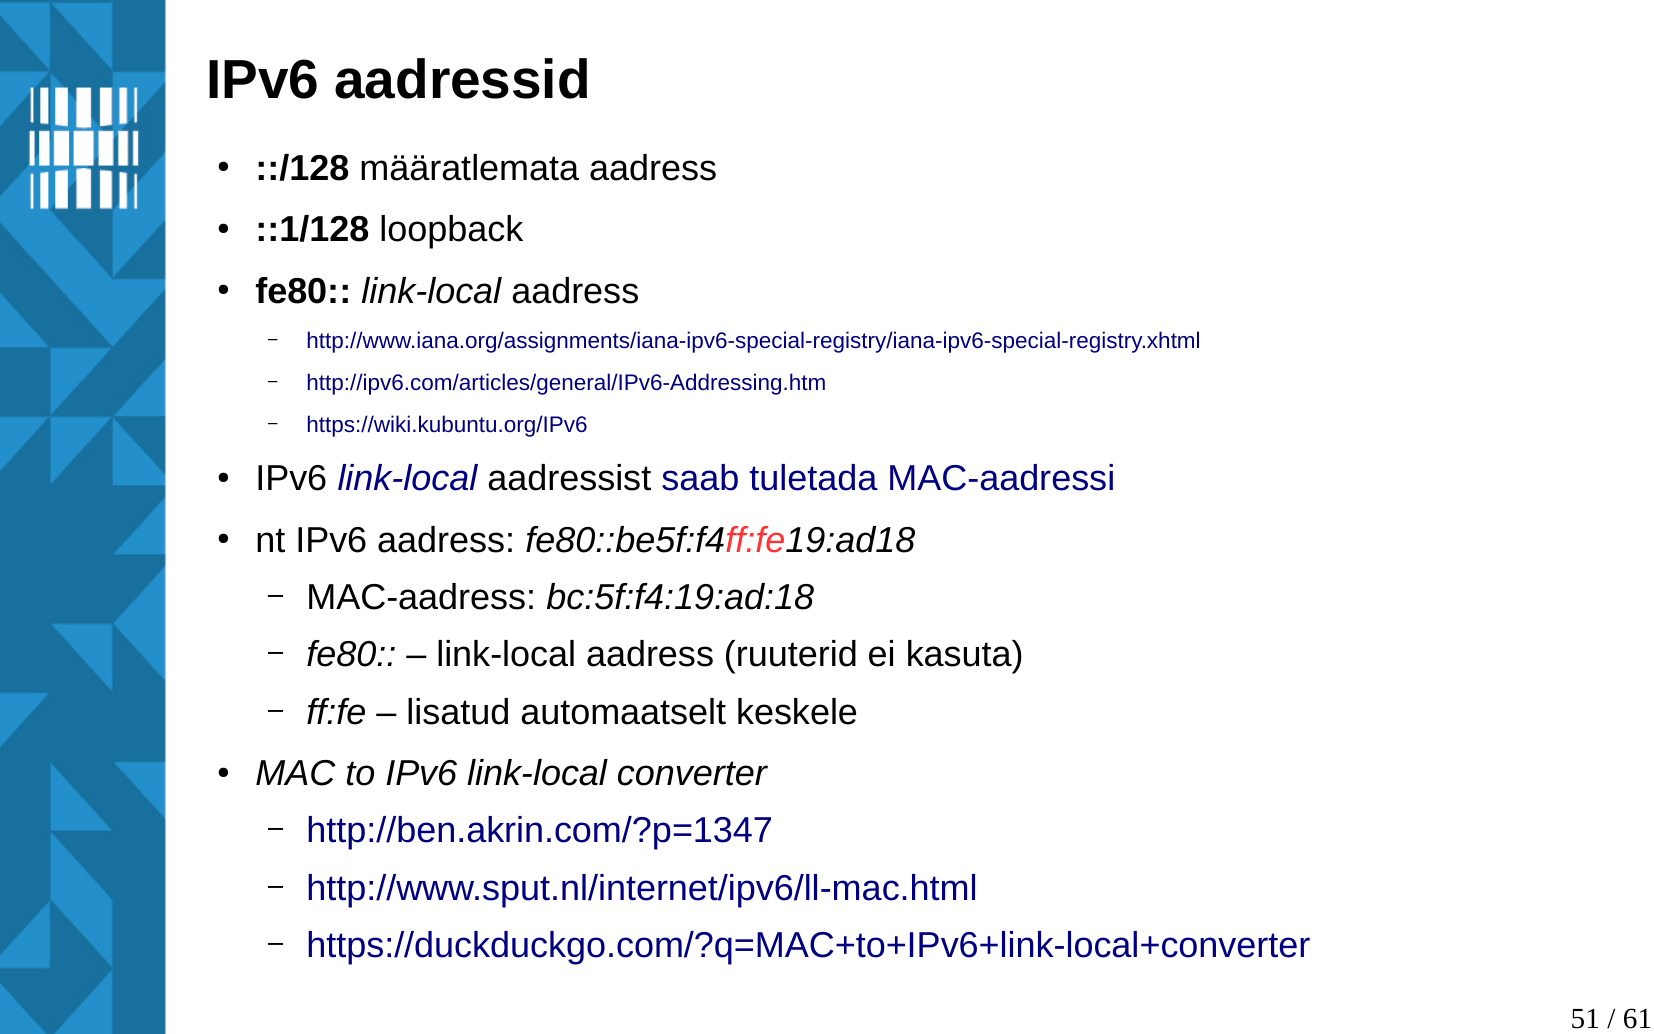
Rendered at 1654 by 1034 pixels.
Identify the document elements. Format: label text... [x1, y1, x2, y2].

list ::/128 määratlemata aadress ::1/128 loopback fe80:: link-local aadress http://www.iana.org/assignments/iana-ipv6-special-registry/iana-ipv6-special-registry.xhtml http://ipv6.com/articles/general/IPv6-Addressing.htm https://wiki.kubuntu.org/IPv6 IPv6 link-local aadressist saab tuletada MAC-aadressi nt IPv6 aadress: fe80::be5f:f4ff:fe19:ad18 MAC-aadress: bc:5f:f4:19:ad:18 fe80:: – link-local aadress (ruuterid ei kasuta) ff:fe – lisatud automaatselt keskele MAC to IPv6 link-local converter http://ben.akrin.com/?p=1347 http://www.sput.nl/internet/ipv6/ll-mac.html https://duckduckgo.com/?q=MAC+to+IPv6+link-local+converter [204, 147, 1591, 975]
title IPv6 aadressid [206, 28, 1625, 131]
